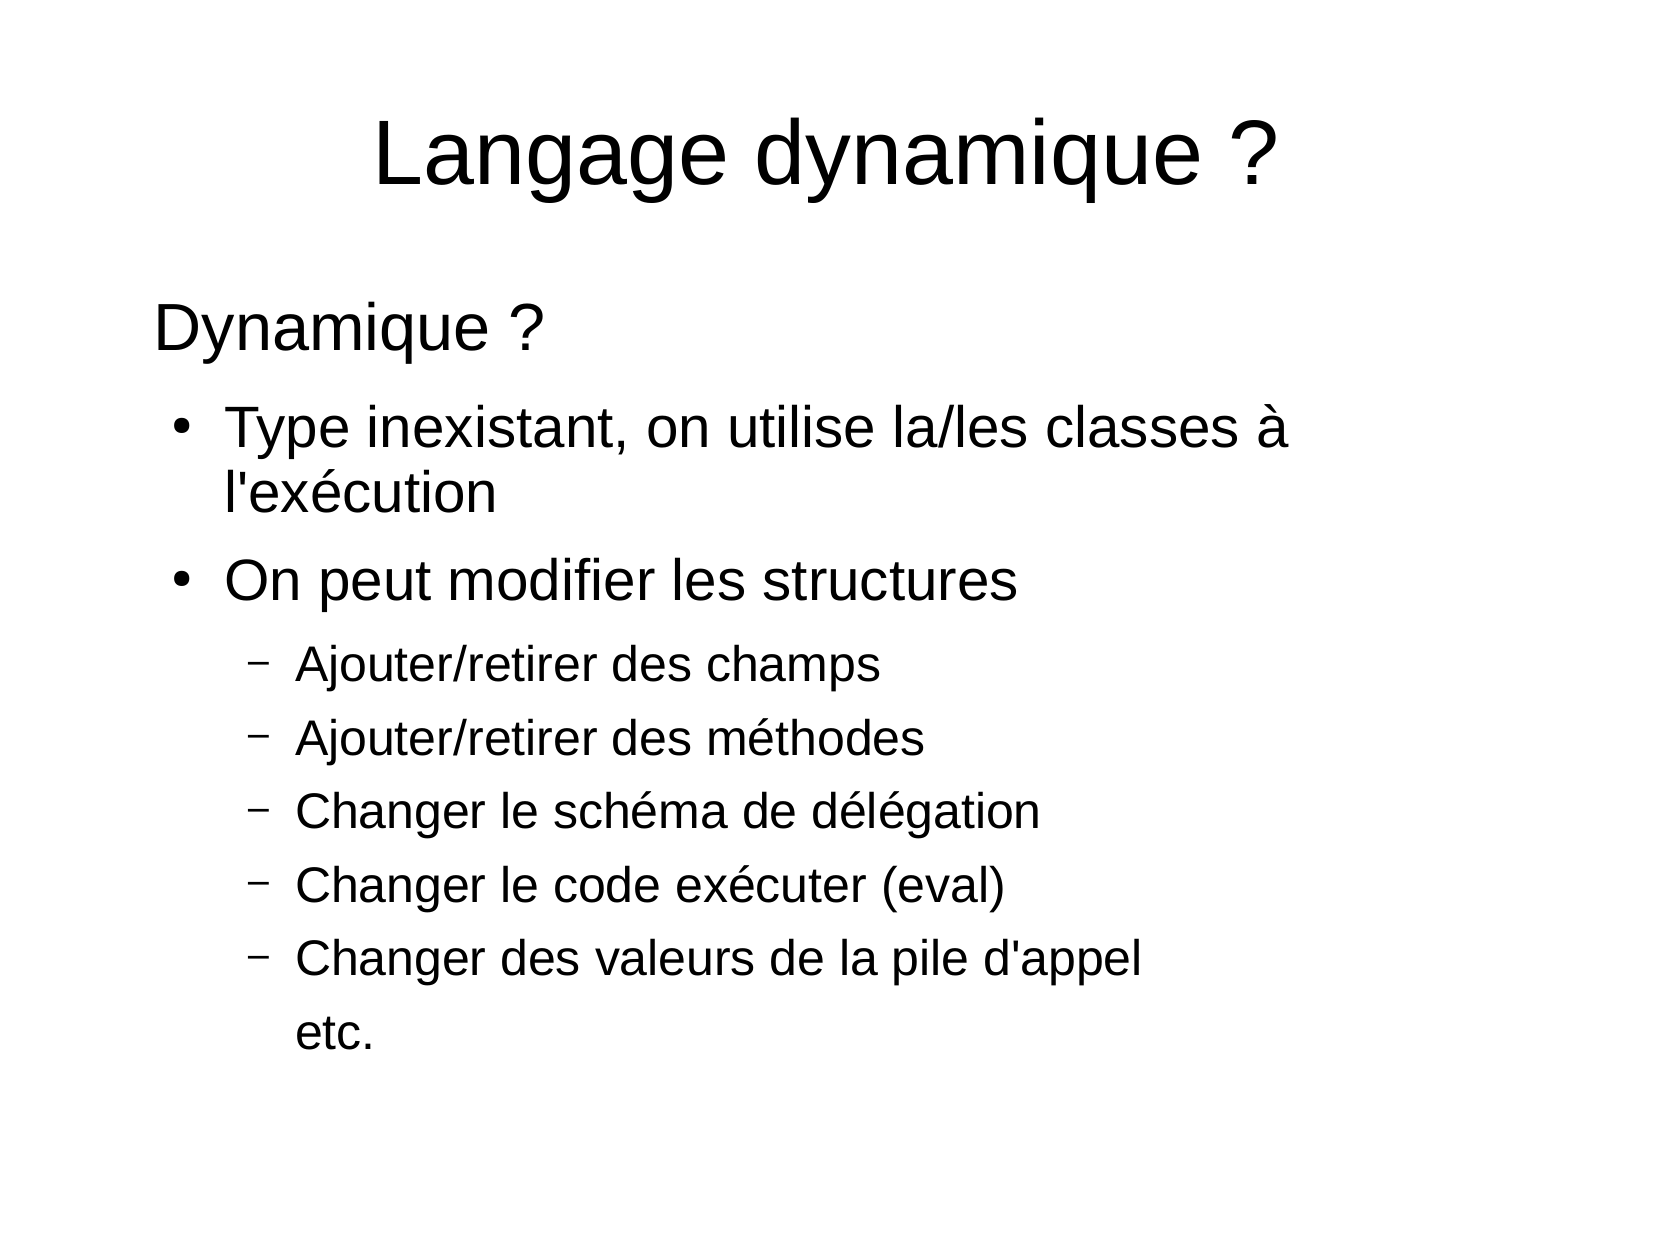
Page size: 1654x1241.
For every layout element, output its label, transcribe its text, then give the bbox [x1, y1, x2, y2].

list Dynamique ? Type inexistant, on utilise la/les classes à l'exécution On peut modifier les structures Ajouter/retirer des champs Ajouter/retirer des méthodes Changer le schéma de délégation Changer le code exécuter (eval) Changer des valeurs de la pile d'appel etc. [82, 290, 1571, 1109]
title Langage dynamique ? [82, 49, 1571, 257]
